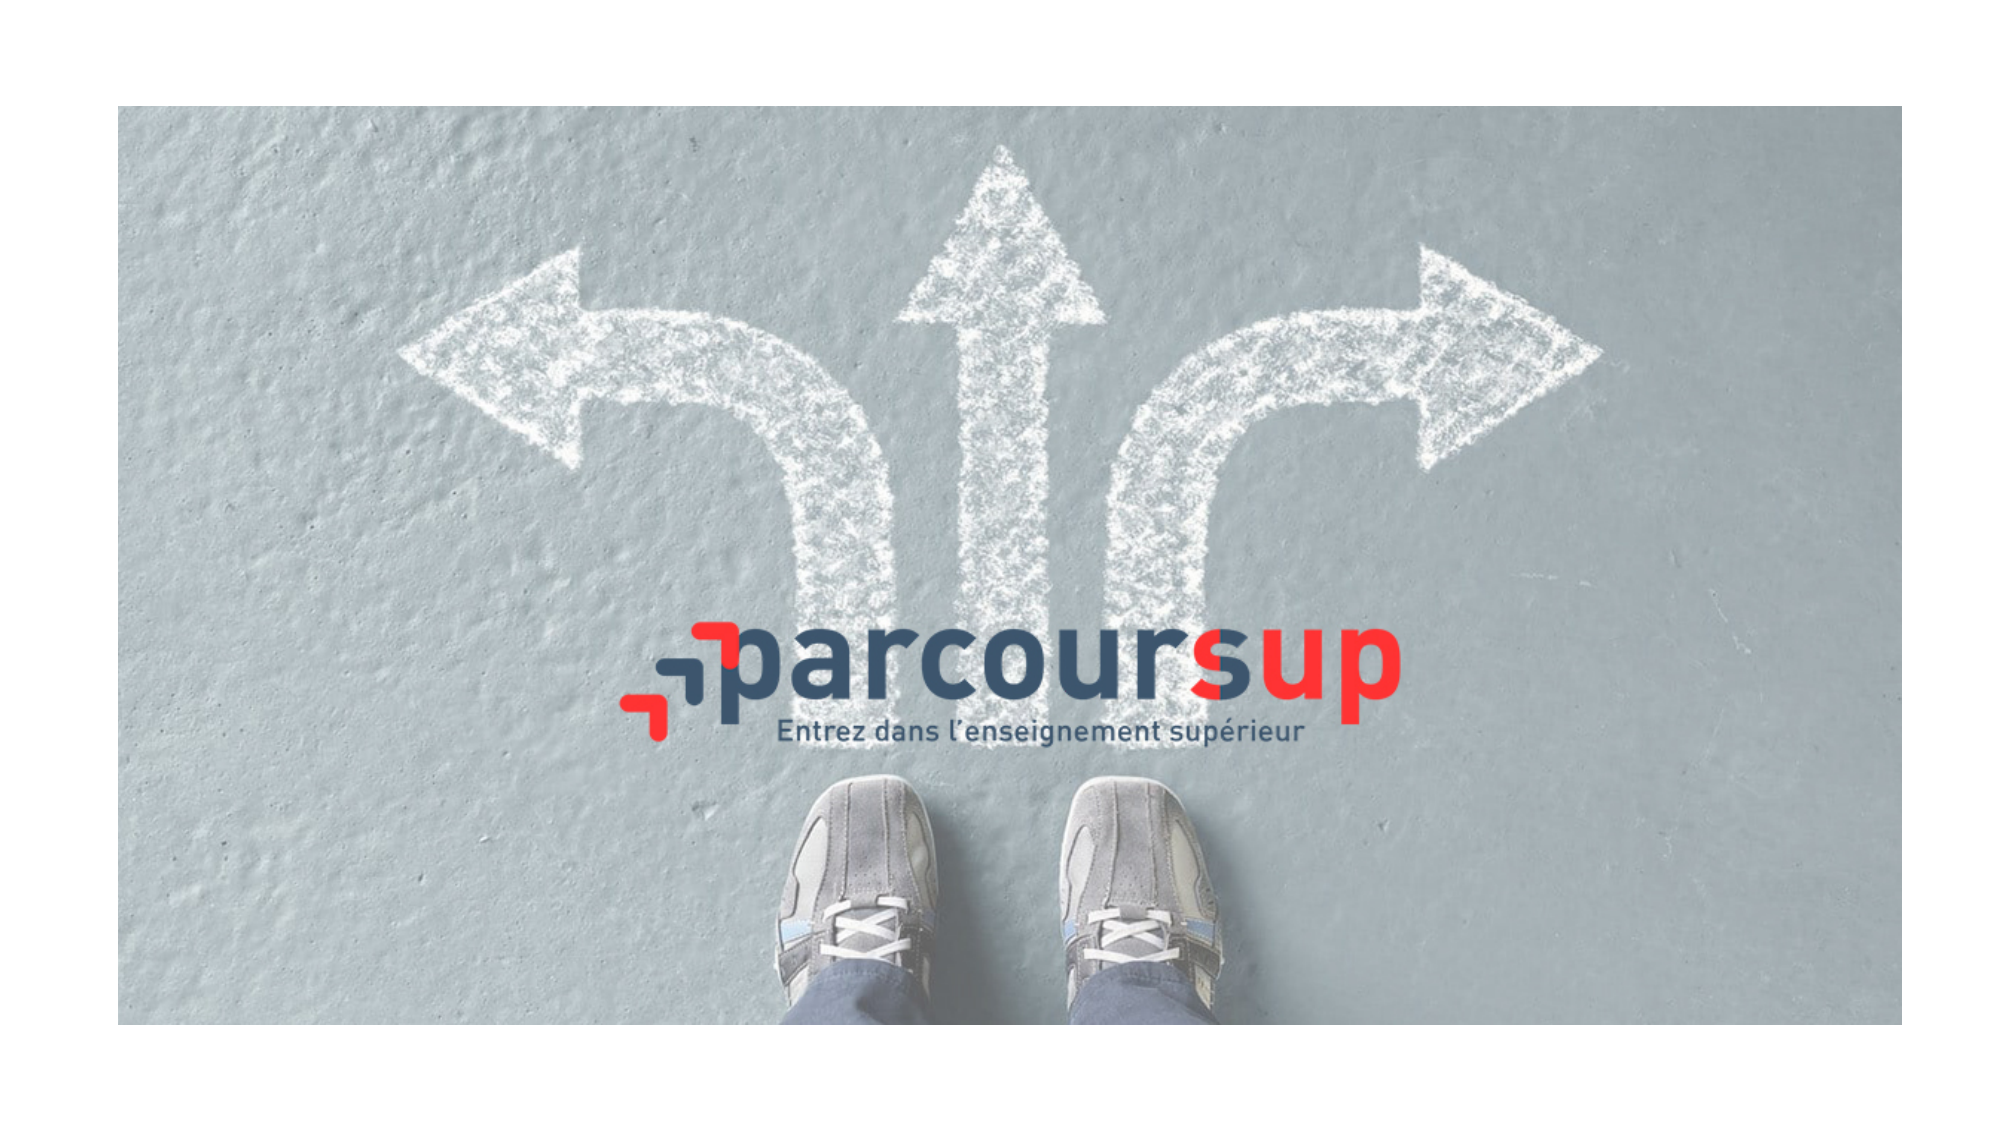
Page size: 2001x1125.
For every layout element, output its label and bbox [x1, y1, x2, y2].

picture [118, 106, 1902, 1026]
